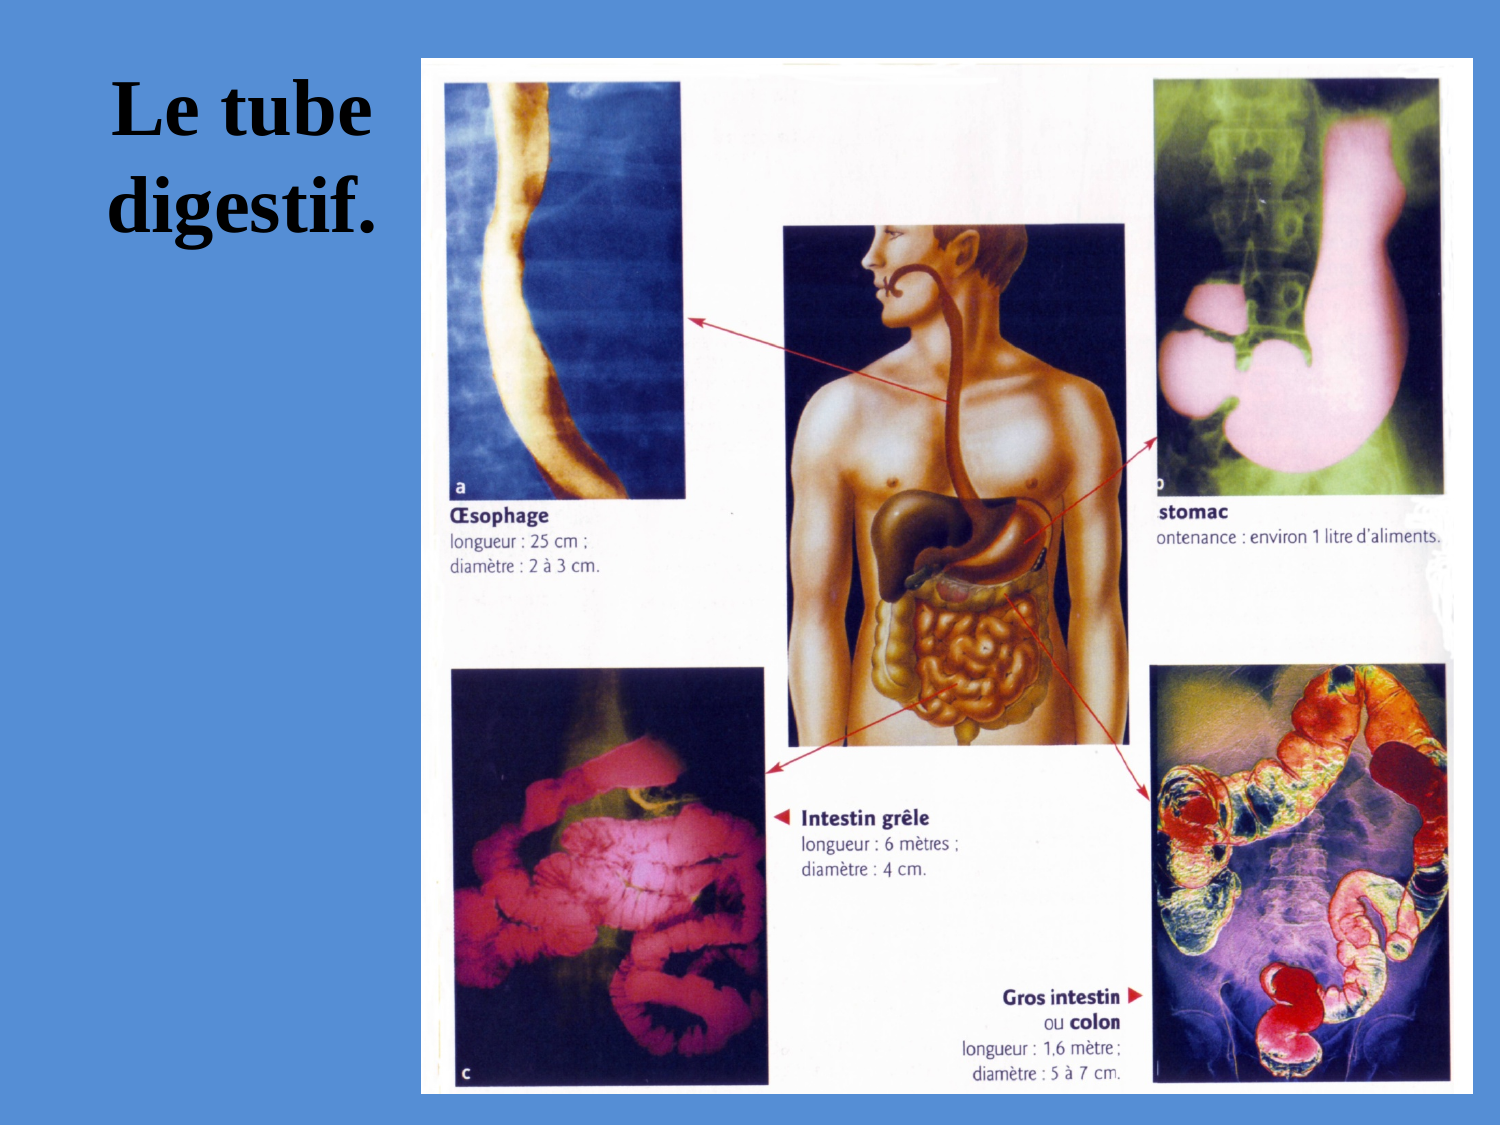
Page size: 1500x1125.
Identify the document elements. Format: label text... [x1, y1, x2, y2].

title Le tube digestif. [75, 45, 411, 258]
picture [421, 58, 1473, 1094]
